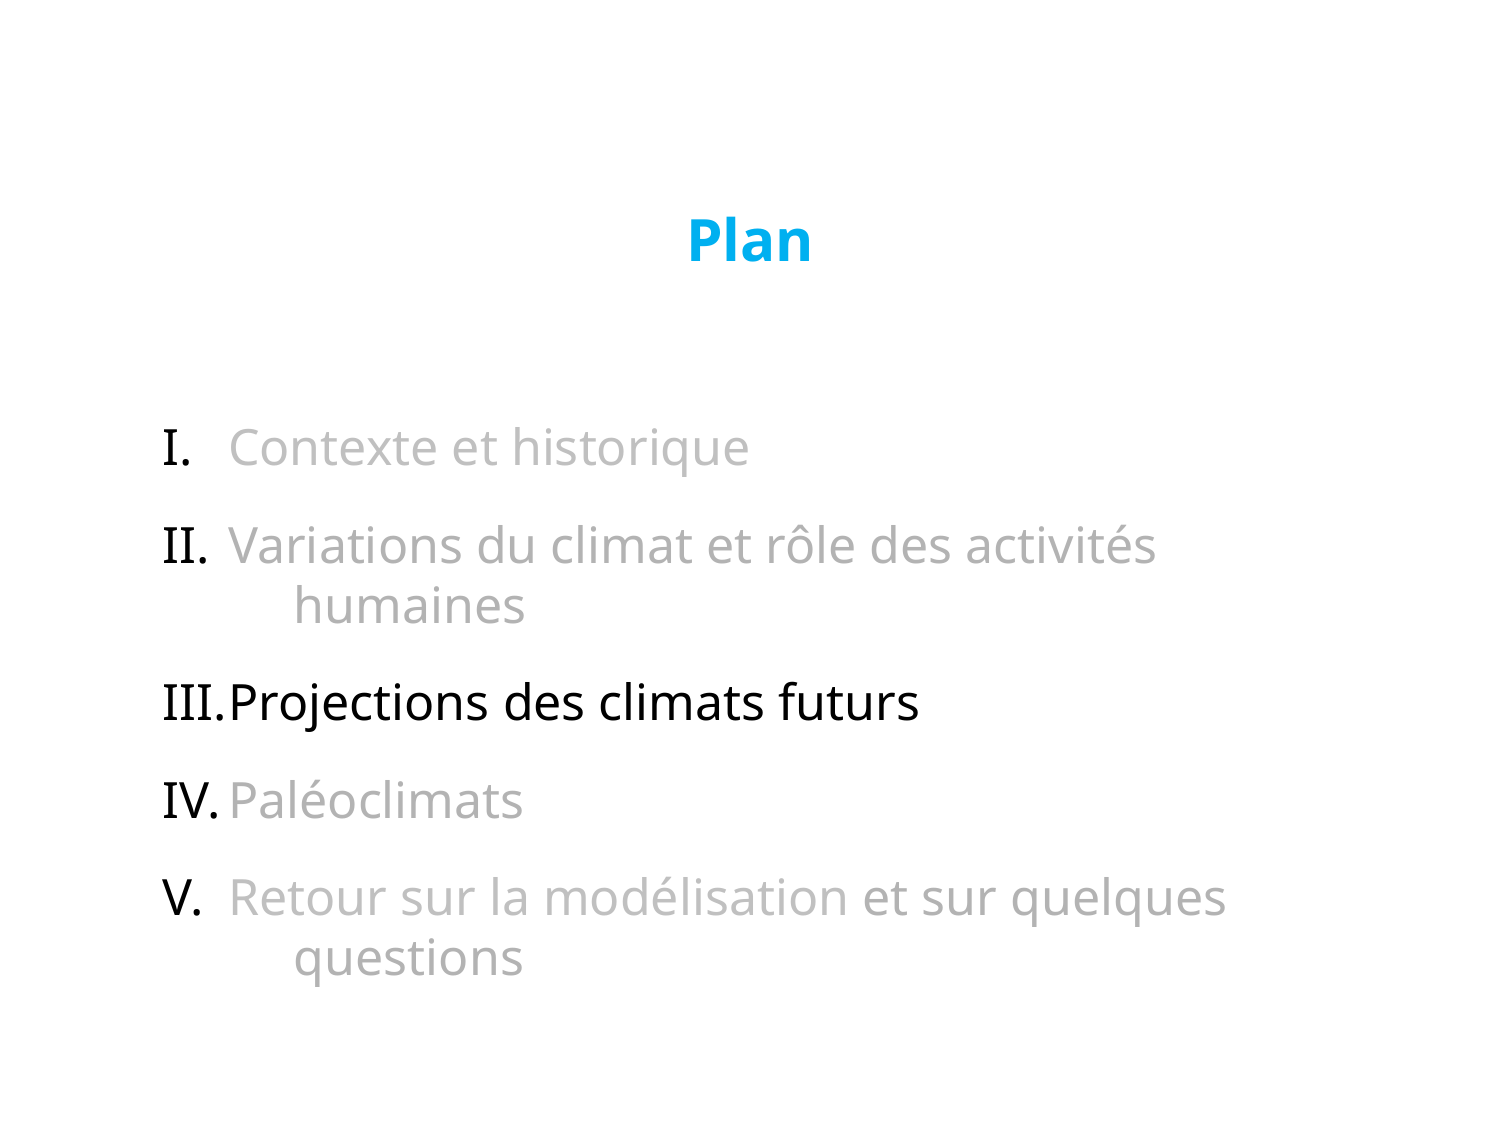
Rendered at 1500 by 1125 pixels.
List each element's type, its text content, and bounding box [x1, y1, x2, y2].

text_box Plan [53, 199, 1447, 353]
text_box Contexte et historique Variations du climat et rôle des activités humaines Projections des climats futurs Paléoclimats Retour sur la modélisation et sur quelques questions [147, 408, 1365, 994]
